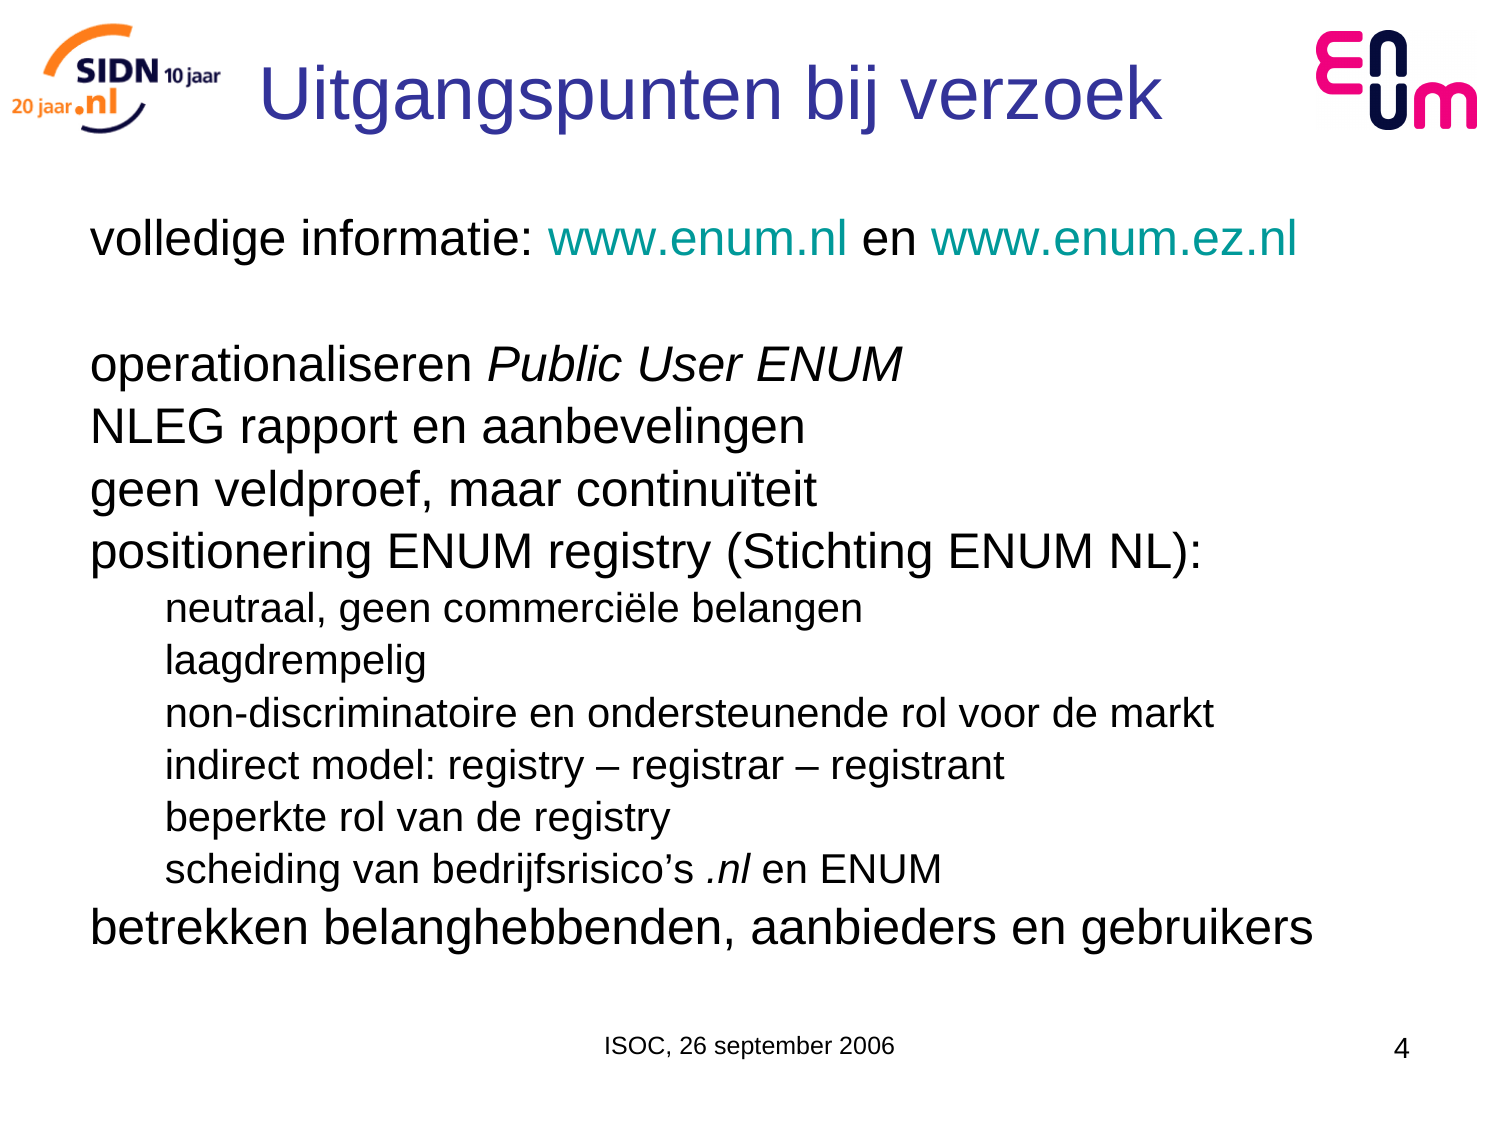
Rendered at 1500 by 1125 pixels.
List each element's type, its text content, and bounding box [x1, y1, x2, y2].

title Uitgangspunten bij verzoek [230, 0, 1193, 188]
picture [0, 0, 230, 152]
list volledige informatie: www.enum.nl en www.enum.ez.nl operationaliseren Public User ENUM NLEG rapport en aanbevelingen geen veldproef, maar continuïteit positionering ENUM registry (Stichting ENUM NL): neutraal, geen commerciële belangen laagdrempelig non-discriminatoire en ondersteunende rol voor de markt indirect model: registry – registrar – registrant beperkte rol van de registry scheiding van bedrijfsrisico’s .nl en ENUM betrekken belanghebbenden, aanbieders en gebruikers [75, 208, 1426, 1075]
